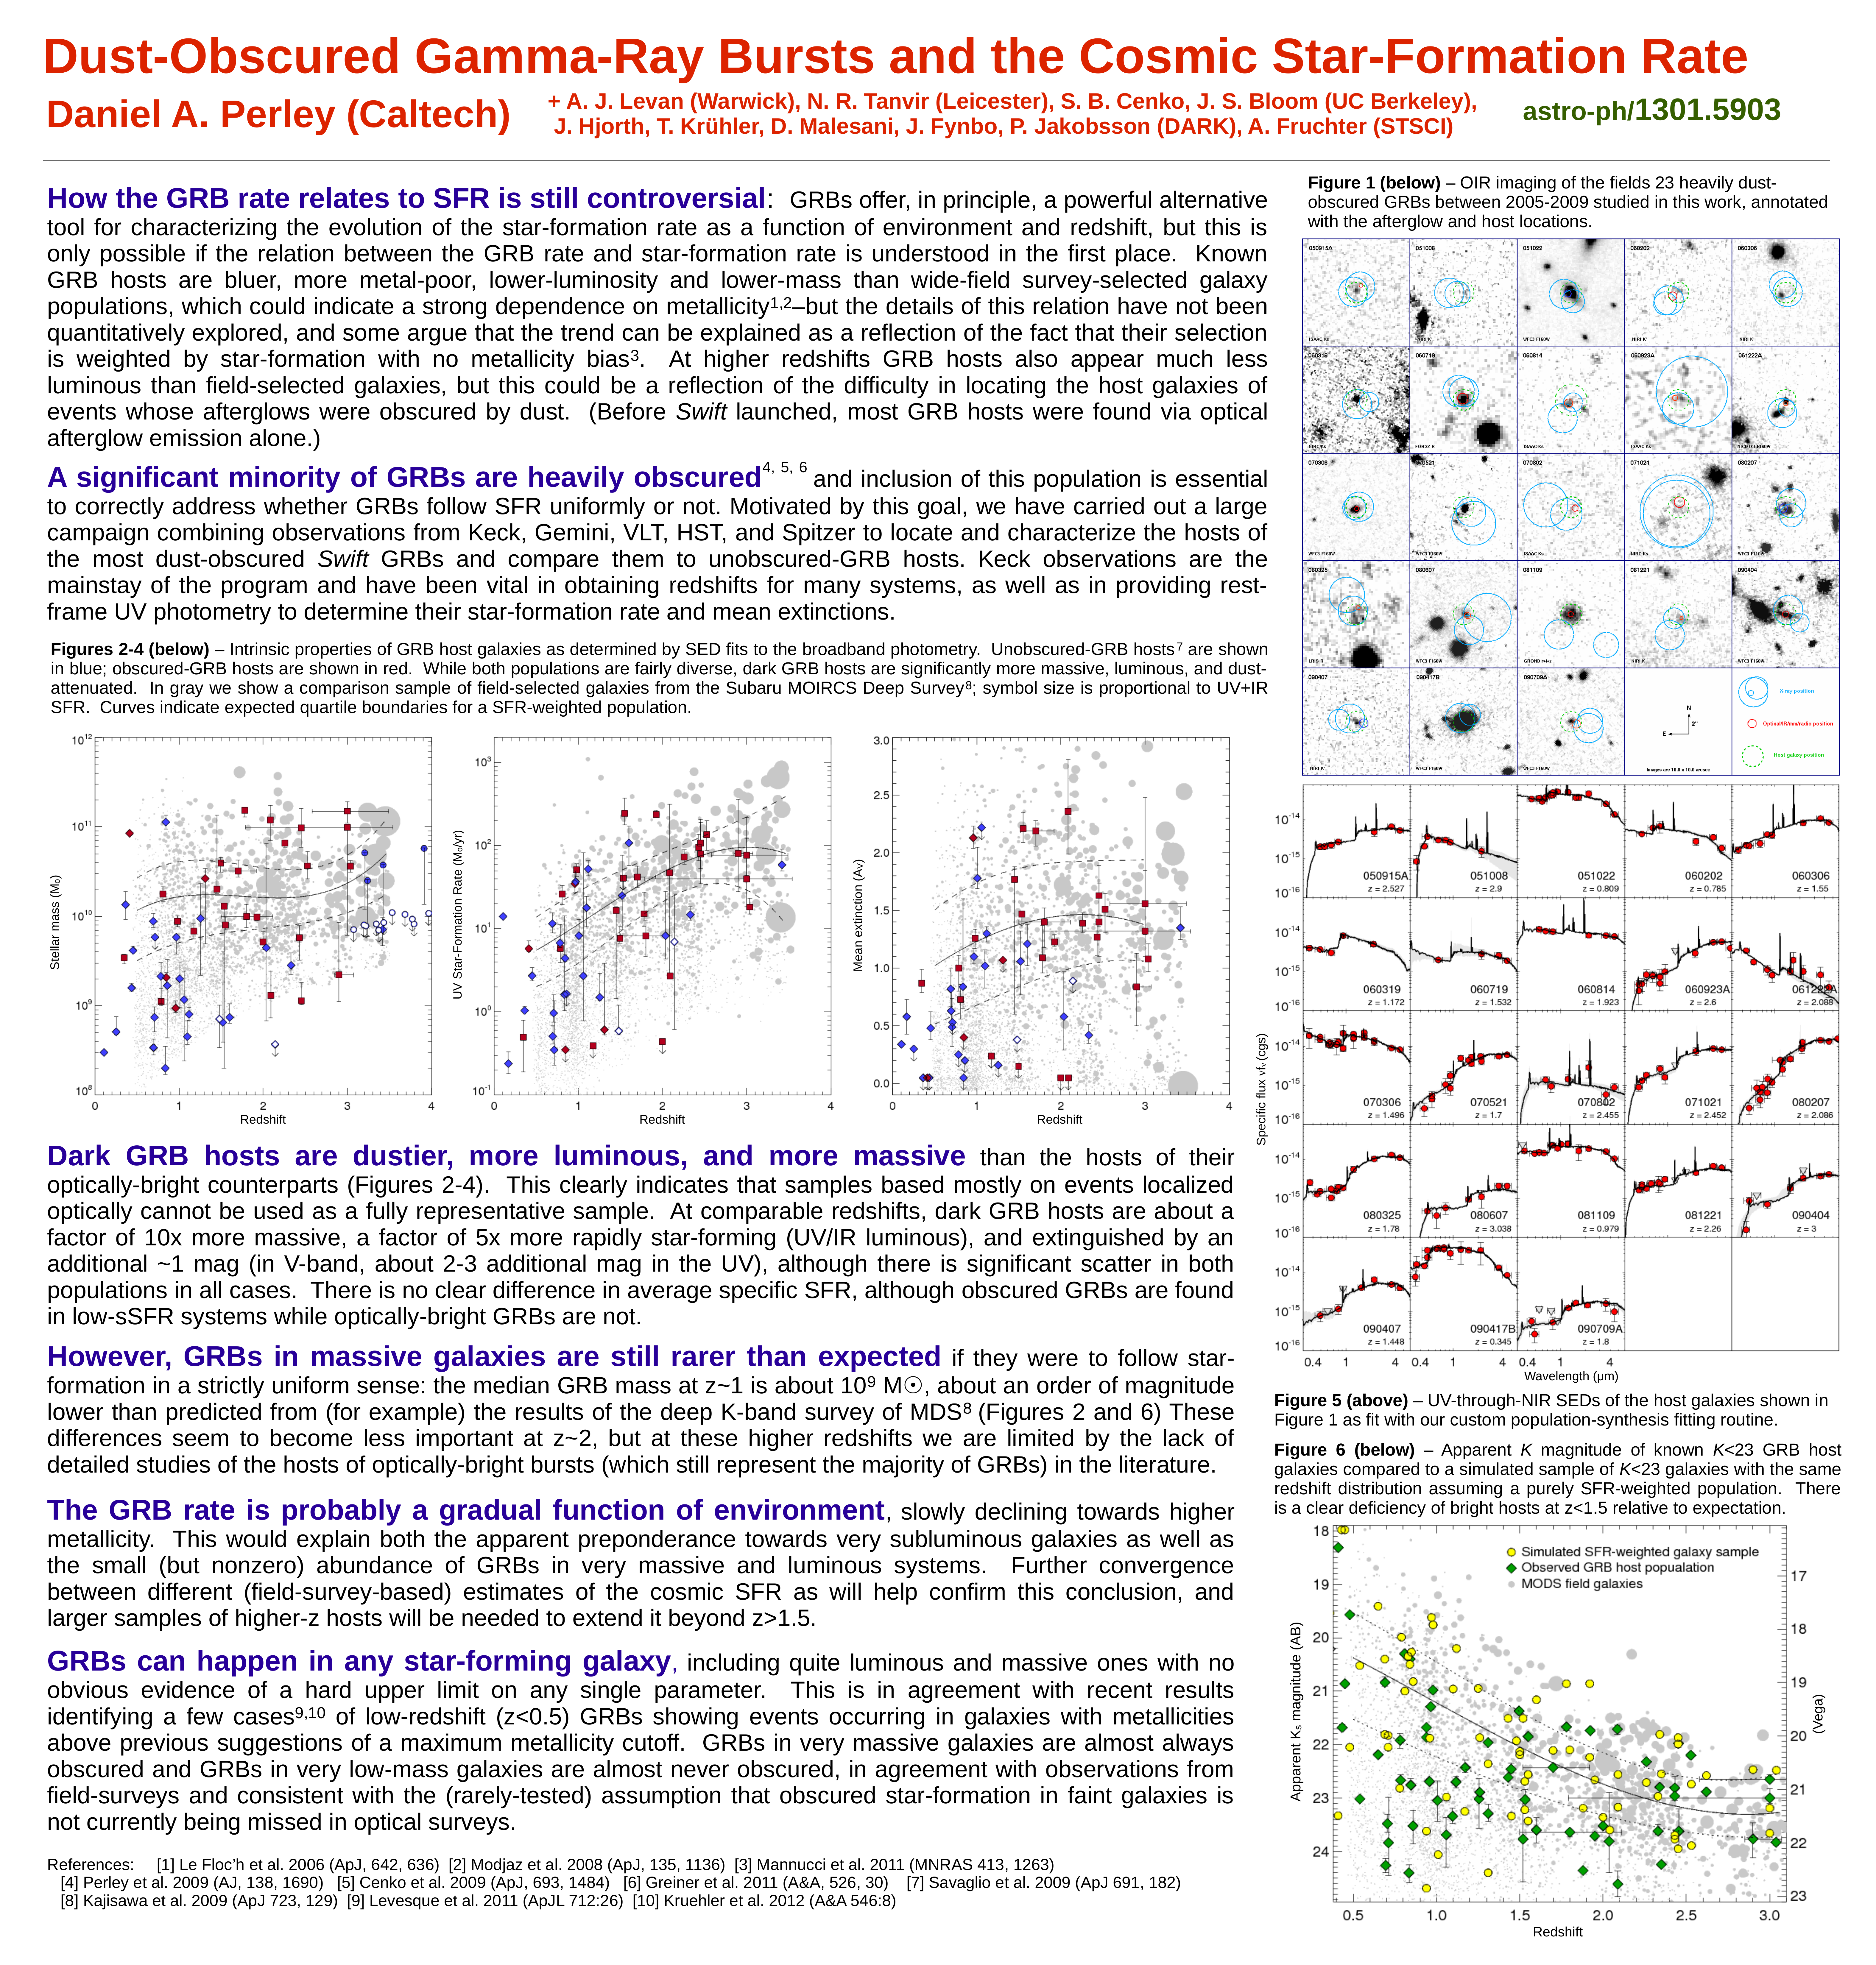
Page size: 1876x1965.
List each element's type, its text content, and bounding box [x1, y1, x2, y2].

text_box Apparent Ks magnitude (AB) [1285, 1600, 1310, 1824]
picture [1302, 238, 1840, 776]
text_box The GRB rate is probably a gradual function of environment, slowly declining towards higher metallicity. This would explain both the apparent preponderance towards very subluminous galaxies as well as the small (but nonzero) abundance of GRBs in very massive and luminous systems. Further convergence between different (field-survey-based) estimates of the cosmic SFR as will help confirm this conclusion, and larger samples of higher-z hosts will be needed to extend it beyond z>1.5. [43, 1492, 1240, 1649]
text_box Figure 6 (below) – Apparent K magnitude of known K<23 GRB host galaxies compared to a simulated sample of K<23 galaxies with the same redshift distribution assuming a purely SFR-weighted population. There is a clear deficiency of bright hosts at z<1.5 relative to expectation. [1270, 1438, 1846, 1520]
text_box Figures 2-4 (below) – Intrinsic properties of GRB host galaxies as determined by SED fits to the broadband photometry. Unobscured-GRB hosts7 are shown in blue; obscured-GRB hosts are shown in red. While both populations are fairly diverse, dark GRB hosts are significantly more massive, luminous, and dust-attenuated. In gray we show a comparison sample of field-selected galaxies from the Subaru MOIRCS Deep Survey8; symbol size is proportional to UV+IR SFR. Curves indicate expected quartile boundaries for a SFR-weighted population. [46, 637, 1273, 720]
text_box Redshift [1032, 1110, 1088, 1129]
picture [52, 730, 446, 1125]
text_box Redshift [235, 1110, 291, 1129]
text_box (Vega) [1808, 1680, 1828, 1748]
text_box Stellar mass (Mo) [45, 833, 67, 1012]
text_box Dark GRB hosts are dustier, more luminous, and more massive than the hosts of their optically-bright counterparts (Figures 2-4). This clearly indicates that samples based mostly on events localized optically cannot be used as a fully representative sample. At comparable redshifts, dark GRB hosts are about a factor of 10x more massive, a factor of 5x more rapidly star-forming (UV/IR luminous), and extinguished by an additional ~1 mag (in V-band, about 2-3 additional mag in the UV), although there is significant scatter in both populations in all cases. There is no clear difference in average specific SFR, although obscured GRBs are found in low-sSFR systems while optically-bright GRBs are not. [43, 1137, 1240, 1338]
text_box GRBs can happen in any star-forming galaxy, including quite luminous and massive ones with no obvious evidence of a hard upper limit on any single parameter. This is in agreement with recent results identifying a few cases9,10 of low-redshift (z<0.5) GRBs showing events occurring in galaxies with metallicities above previous suggestions of a maximum metallicity cutoff. GRBs in very massive galaxies are almost always obscured and GRBs in very low-mass galaxies are almost never obscured, in agreement with observations from field-surveys and consistent with the (rarely-tested) assumption that obscured star-formation in faint galaxies is not currently being missed in optical surveys. [43, 1649, 1240, 1847]
text_box Dust-Obscured Gamma-Ray Bursts and the Cosmic Star-Formation Rate [38, 26, 1787, 99]
text_box UV Star-Formation Rate (Mo/yr) [448, 825, 470, 1004]
text_box A significant minority of GRBs are heavily obscured4, 5, 6 and inclusion of this population is essential to correctly address whether GRBs follow SFR uniformly or not. Motivated by this goal, we have carried out a large campaign combining observations from Keck, Gemini, VLT, HST, and Spitzer to locate and characterize the hosts of the most dust-obscured Swift GRBs and compare them to unobscured-GRB hosts. Keck observations are the mainstay of the program and have been vital in obtaining redshifts for many systems, as well as in providing rest-frame UV photometry to determine their star-formation rate and mean extinctions. [43, 456, 1273, 693]
text_box Daniel A. Perley (Caltech) [42, 90, 570, 142]
text_box Mean extinction (AV) [849, 846, 870, 985]
text_box Figure 1 (below) – OIR imaging of the fields 23 heavily dust-obscured GRBs between 2005-2009 studied in this work, annotated with the afterglow and host locations. [1303, 171, 1840, 233]
text_box Specific flux νfν (cgs) [1252, 1020, 1274, 1159]
text_box How the GRB rate relates to SFR is still controversial: GRBs offer, in principle, a powerful alternative tool for characterizing the evolution of the star-formation rate as a function of environment and redshift, but this is only possible if the relation between the GRB rate and star-formation rate is understood in the first place. Known GRB hosts are bluer, more metal-poor, lower-luminosity and lower-mass than wide-field survey-selected galaxy populations, which could indicate a strong dependence on metallicity1,2–but the details of this relation have not been quantitatively explored, and some argue that the trend can be explained as a reflection of the fact that their selection is weighted by star-formation with no metallicity bias3. At higher redshifts GRB hosts also appear much less luminous than field-selected galaxies, but this could be a reflection of the difficulty in locating the host galaxies of events whose afterglows were obscured by dust. (Before Swift launched, most GRB hosts were found via optical afterglow emission alone.) [43, 180, 1273, 455]
text_box Redshift [1524, 1922, 1592, 1942]
picture [447, 730, 841, 1125]
text_box However, GRBs in massive galaxies are still rarer than expected if they were to follow star-formation in a strictly uniform sense: the median GRB mass at z~1 is about 109 M☉, about an order of magnitude lower than predicted from (for example) the results of the deep K-band survey of MDS8 (Figures 2 and 6) These differences seem to become less important at z~2, but at these higher redshifts we are limited by the lack of detailed studies of the hosts of optically-bright bursts (which still represent the majority of GRBs) in the literature. [43, 1338, 1240, 1492]
text_box Redshift [634, 1110, 690, 1129]
picture [1253, 783, 1848, 1394]
text_box References: [1] Le Floc’h et al. 2006 (ApJ, 642, 636) [2] Modjaz et al. 2008 (ApJ, 135, 1136) [3] Mannucci et al. 2011 (MNRAS 413, 1263) [4] Perley et al. 2009 (AJ, 138, 1690) [5] Cenko et al. 2009 (ApJ, 693, 1484) [6] Greiner et al. 2011 (A&A, 526, 30) [7] Savaglio et al. 2009 (ApJ 691, 182) [8] Kajisawa et al. 2009 (ApJ 723, 129) [9] Levesque et al. 2011 (ApJL 712:26) [10] Kruehler et al. 2012 (A&A 546:8) [43, 1853, 1206, 1912]
text_box astro-ph/1301.5903 [1519, 90, 1831, 129]
text_box + A. J. Levan (Warwick), N. R. Tanvir (Leicester), S. B. Cenko, J. S. Bloom (UC Berkeley), J. Hjorth, T. Krühler, D. Malesani, J. Fynbo, P. Jakobsson (DARK), A. Fruchter (STSCI) [543, 86, 1635, 141]
text_box Figure 5 (above) – UV-through-NIR SEDs of the host galaxies shown in Figure 1 as fit with our custom population-synthesis fitting routine. [1270, 1388, 1840, 1443]
picture [1283, 1520, 1830, 1941]
text_box Wavelength (μm) [1515, 1367, 1627, 1385]
picture [845, 730, 1240, 1125]
